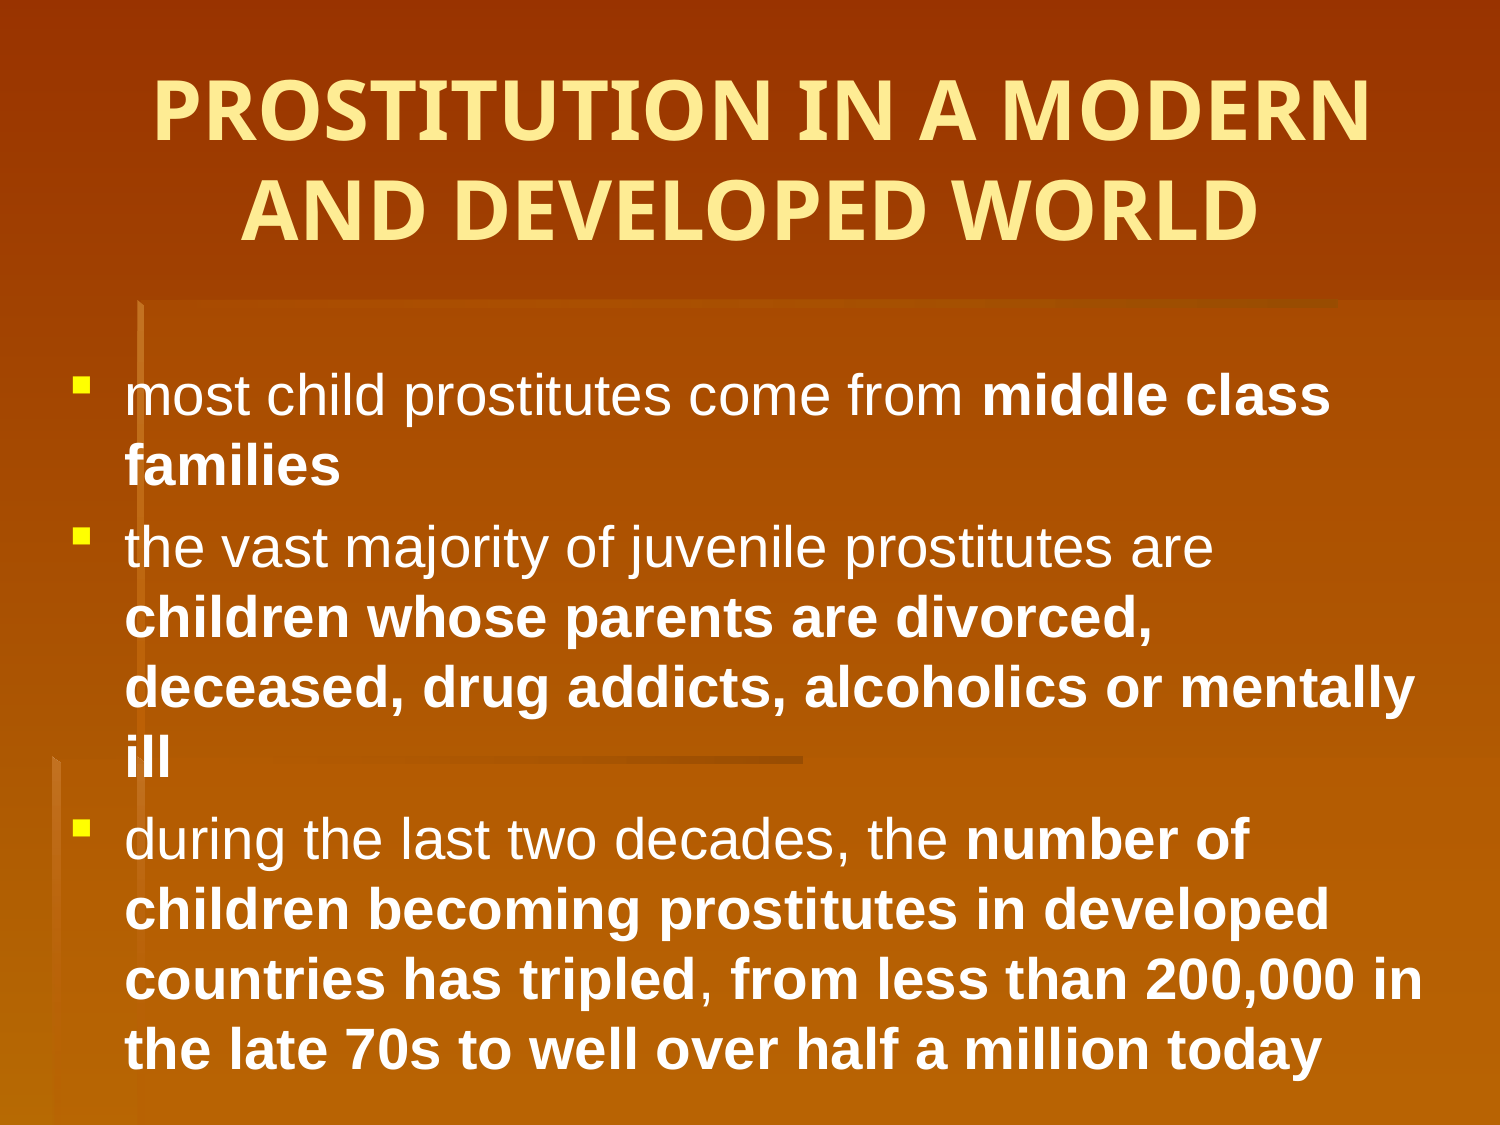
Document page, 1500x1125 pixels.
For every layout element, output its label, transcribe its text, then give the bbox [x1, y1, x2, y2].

title PROSTITUTION IN A MODERN AND DEVELOPED WORLD [75, 40, 1451, 275]
list most child prostitutes come from middle class families the vast majority of juvenile prostitutes are children whose parents are divorced, deceased, drug addicts, alcoholics or mentally ill during the last two decades, the number of children becoming prostitutes in developed countries has tripled, from less than 200,000 in the late 70s to well over half a million today [53, 350, 1451, 1125]
